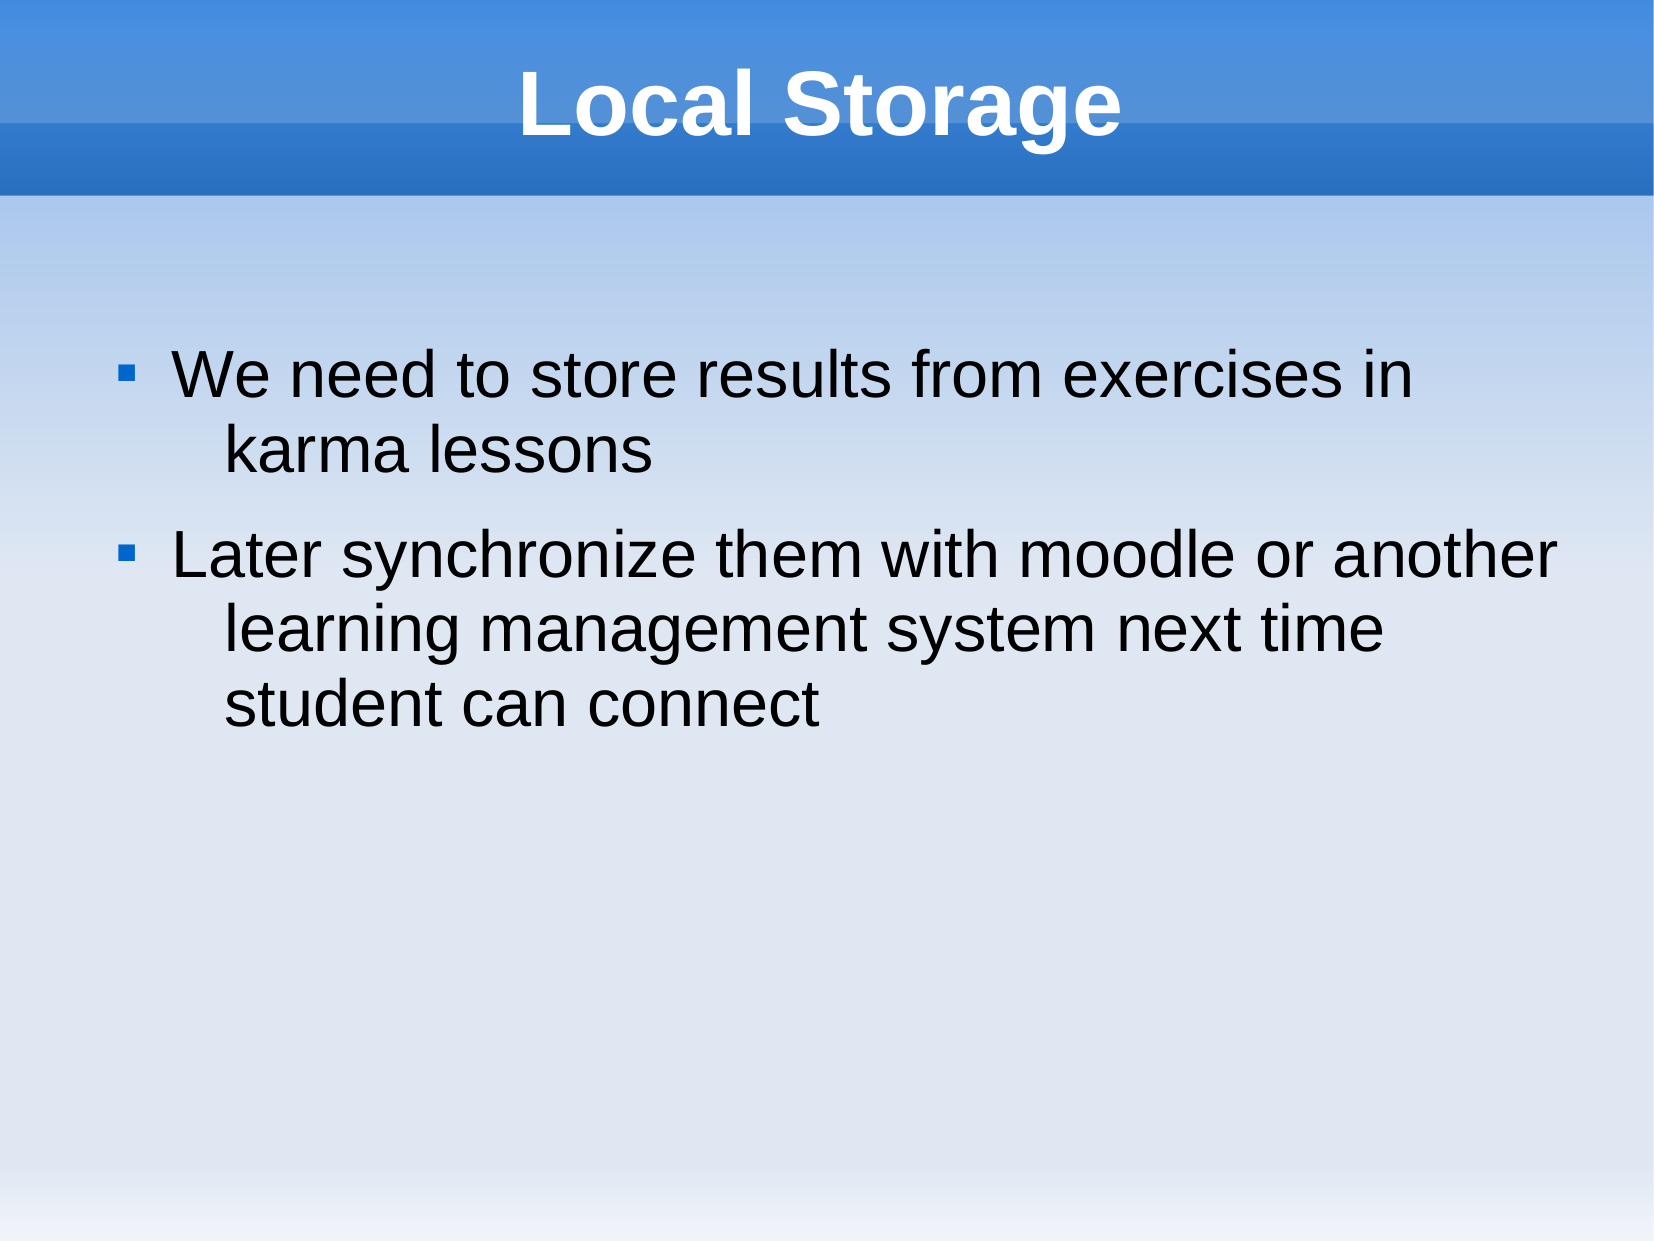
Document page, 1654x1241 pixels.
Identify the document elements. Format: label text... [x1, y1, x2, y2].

title Local Storage [76, 0, 1565, 208]
list We need to store results from exercises in karma lessons Later synchronize them with moodle or another learning management system next time student can connect [82, 337, 1571, 1241]
picture [0, 0, 1654, 1241]
